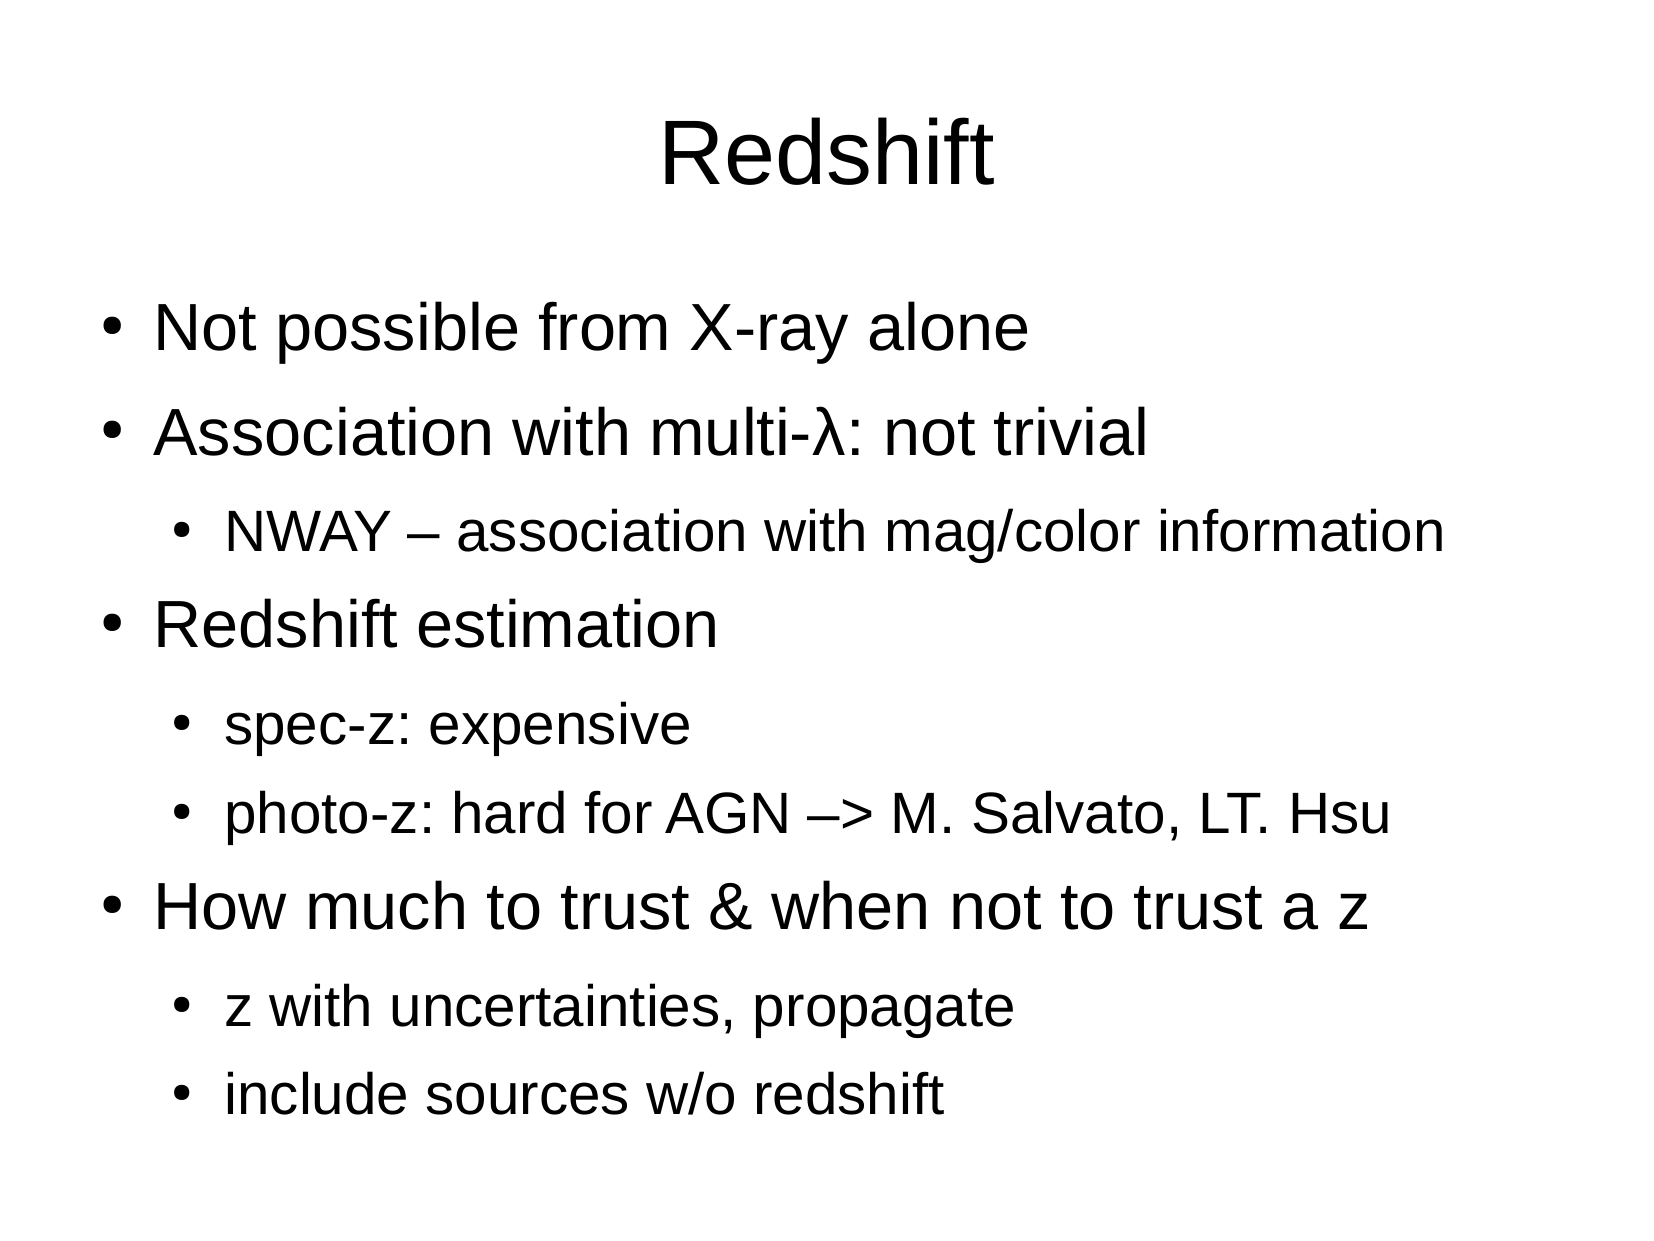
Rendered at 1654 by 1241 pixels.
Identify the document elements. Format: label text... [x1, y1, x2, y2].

title Redshift [82, 49, 1571, 257]
list Not possible from X-ray alone Association with multi-λ: not trivial NWAY – association with mag/color information Redshift estimation spec-z: expensive photo-z: hard for AGN –> M. Salvato, LT. Hsu How much to trust & when not to trust a z z with uncertainties, propagate include sources w/o redshift [82, 290, 1613, 1241]
